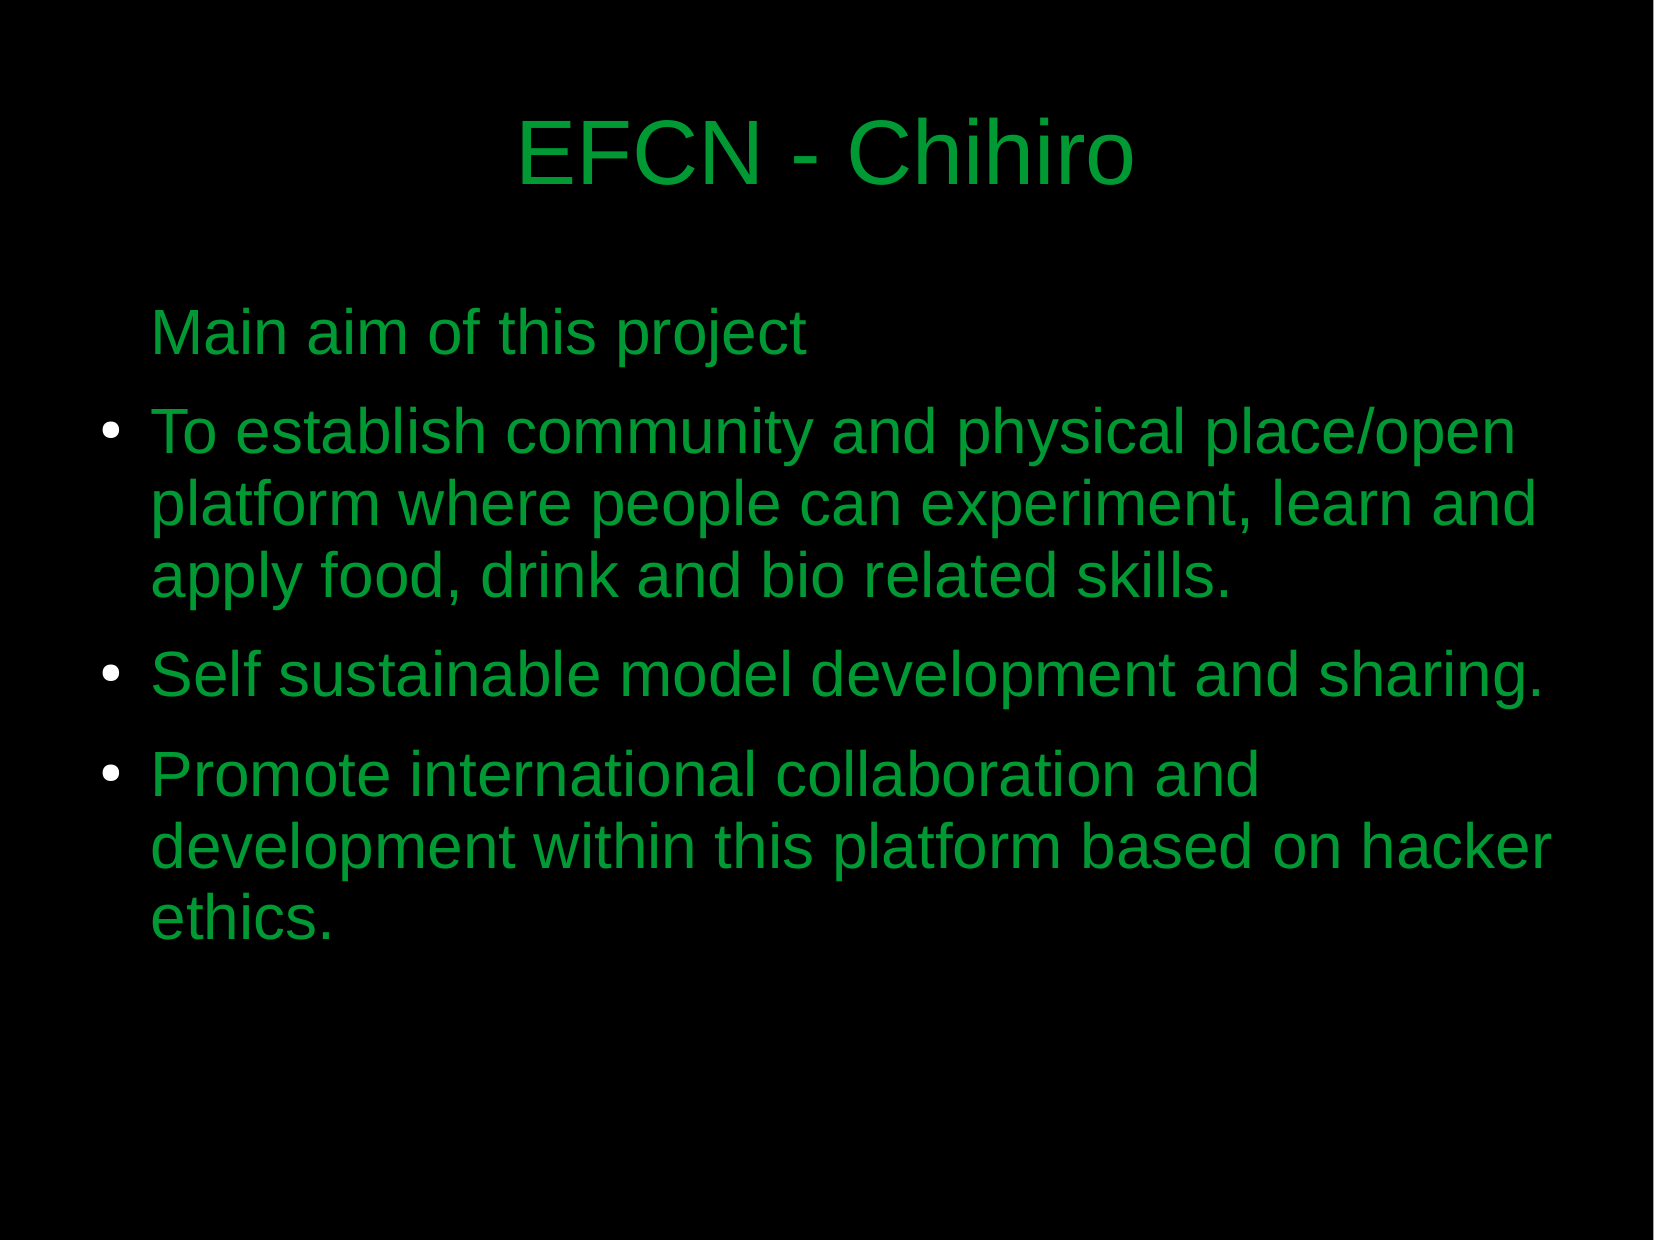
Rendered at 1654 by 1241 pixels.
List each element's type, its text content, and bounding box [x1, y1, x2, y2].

title EFCN - Chihiro [82, 49, 1571, 257]
list Main aim of this project To establish community and physical place/open platform where people can experiment, learn and apply food, drink and bio related skills. Self sustainable model development and sharing. Promote international collaboration and development within this platform based on hacker ethics. [82, 296, 1571, 1016]
